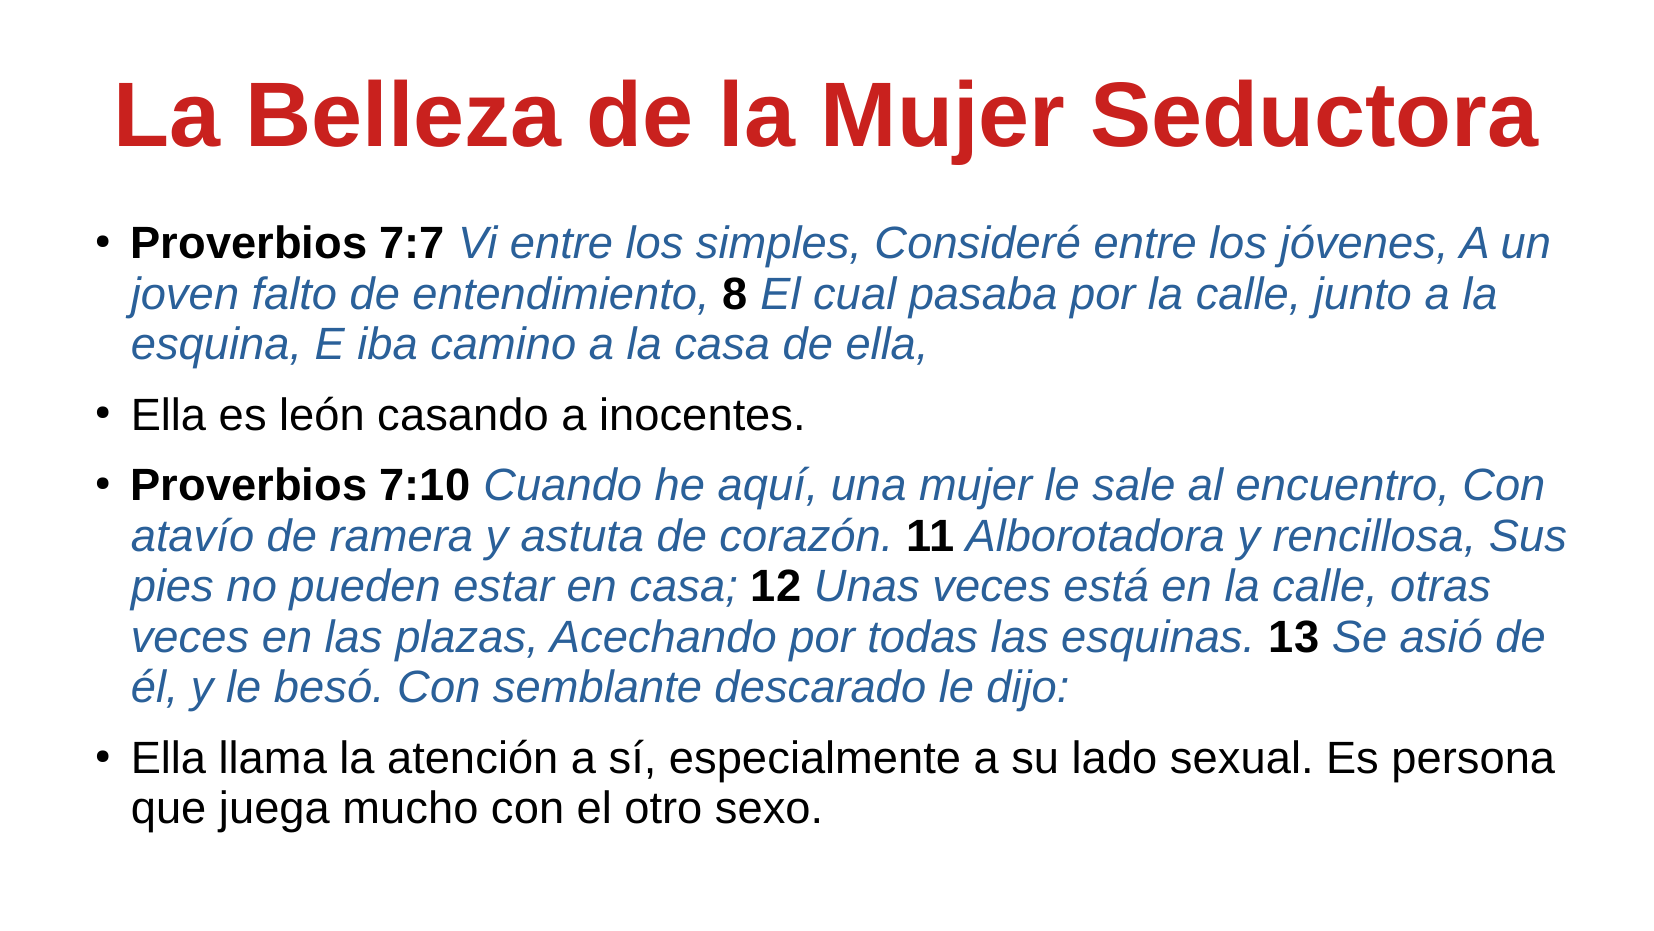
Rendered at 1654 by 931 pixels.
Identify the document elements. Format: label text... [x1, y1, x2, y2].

title La Belleza de la Mujer Seductora [82, 37, 1571, 193]
list Proverbios 7:7 ​Vi entre los simples, Consideré entre los jóvenes, A un joven falto de entendimiento, 8 El cual pasaba por la calle, junto a la esquina, E iba camino a la casa de ella, Ella es león casando a inocentes. Proverbios 7:10 Cuando he aquí, una mujer le sale al encuentro, Con atavío de ramera y astuta de corazón. 11 Alborotadora y rencillosa, Sus pies no pueden estar en casa; 12 Unas veces está en la calle, otras veces en las plazas, Acechando por todas las esquinas. 13 ​Se asió de él, y le besó. Con semblante descarado le dijo: Ella llama la atención a sí, especialmente a su lado sexual. Es persona que juega mucho con el otro sexo. [82, 217, 1571, 886]
